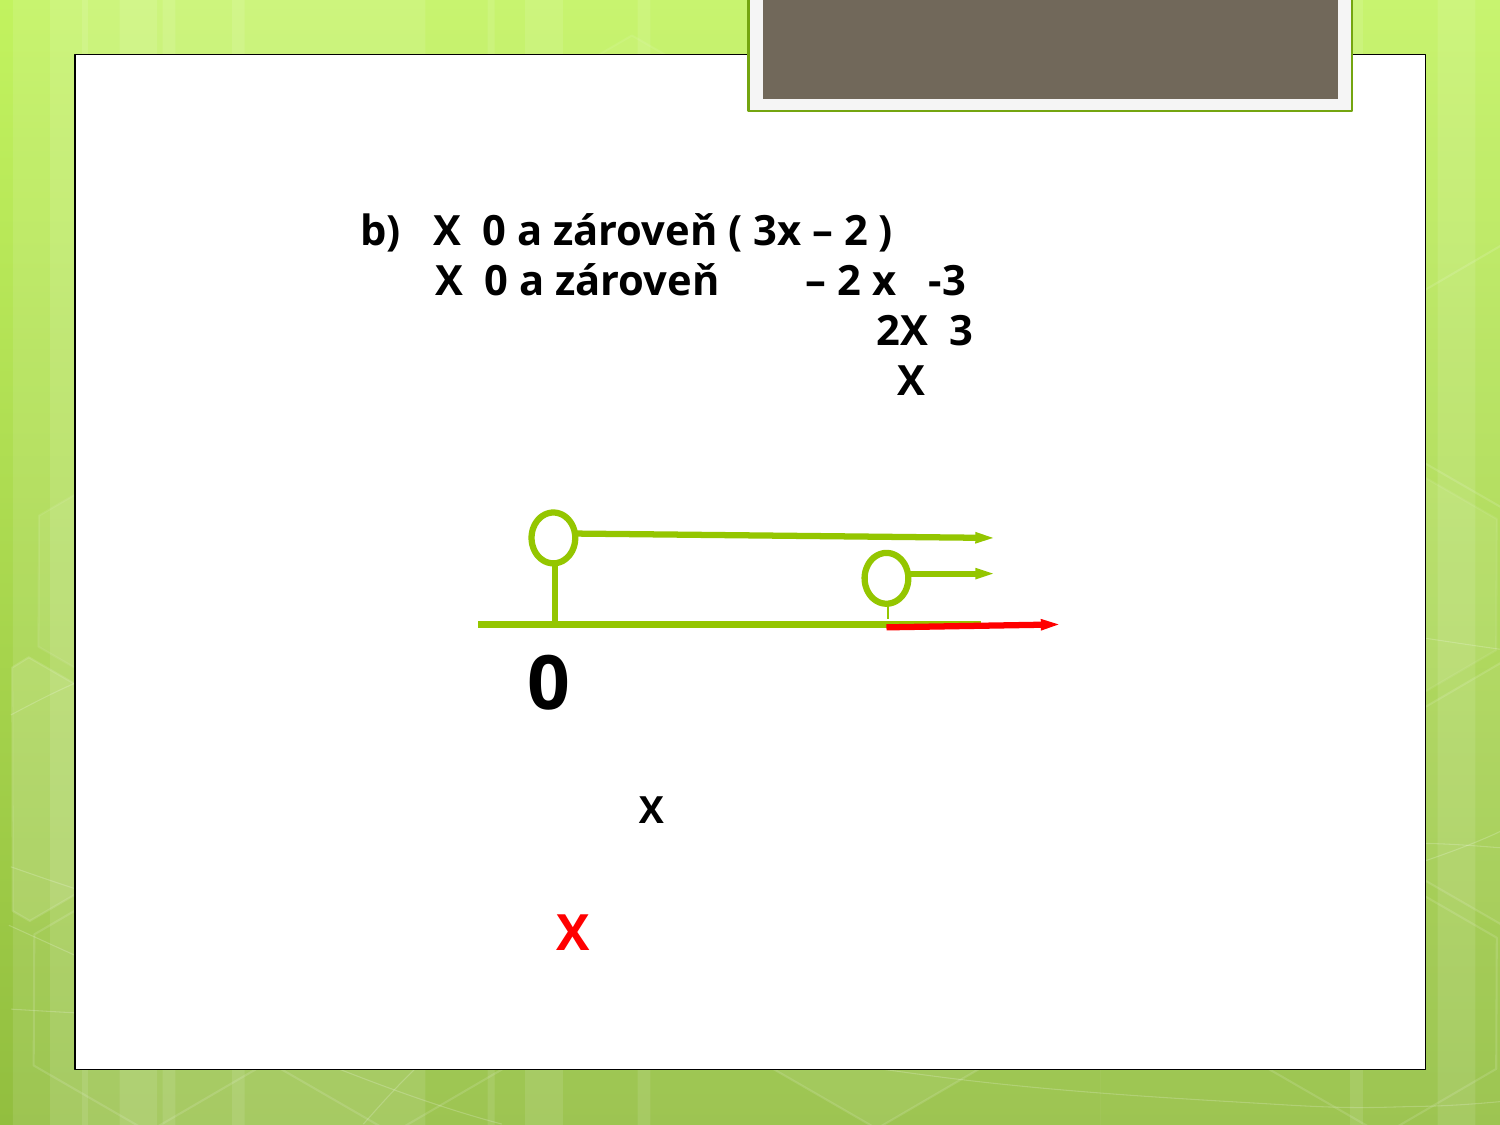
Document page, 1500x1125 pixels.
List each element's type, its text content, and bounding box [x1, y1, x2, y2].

text_box b) X 0 a zároveň ( 3x – 2 ) X 0 a zároveň – 2 x -3 2X 3 X [345, 196, 1095, 511]
text_box X [542, 893, 644, 968]
text_box X [624, 779, 689, 839]
text_box [864, 552, 909, 604]
text_box [531, 512, 576, 564]
text_box 0 [513, 627, 946, 732]
